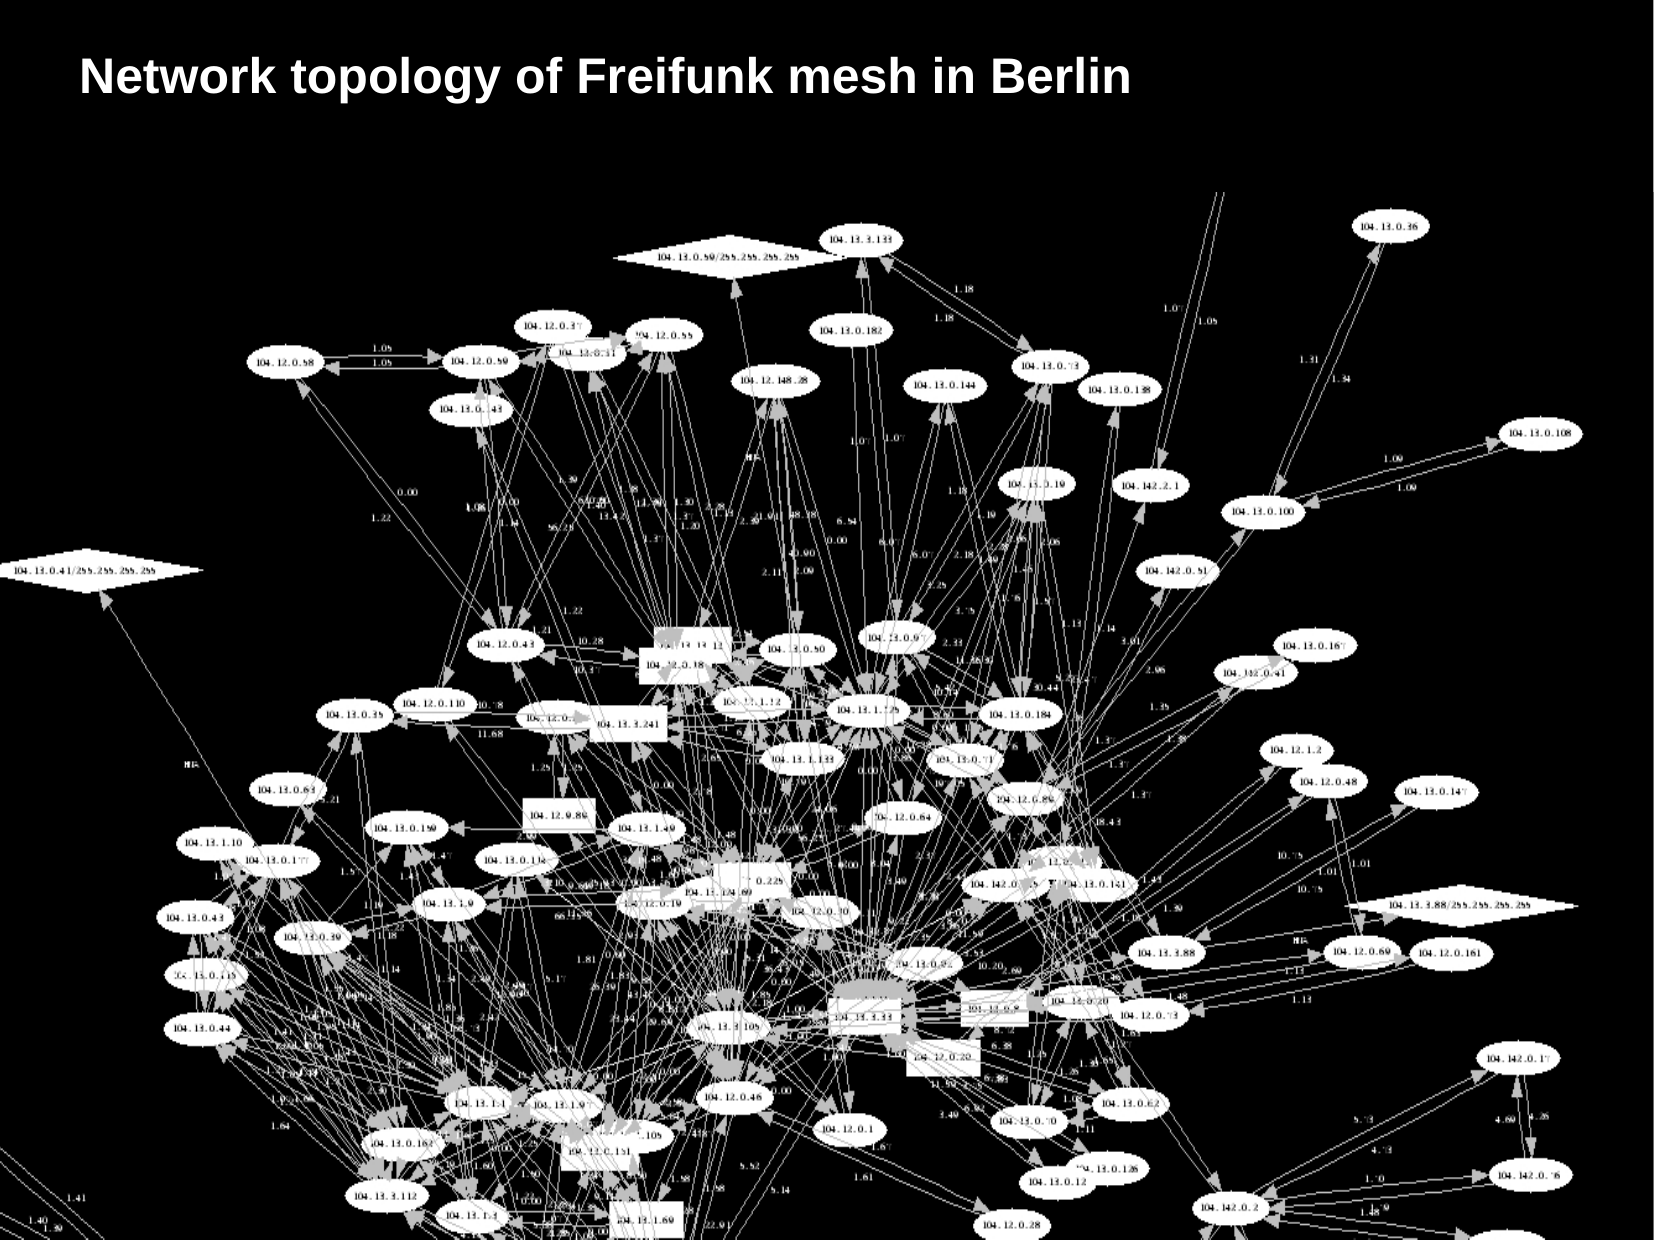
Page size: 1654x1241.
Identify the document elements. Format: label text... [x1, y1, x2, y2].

picture [0, 192, 1654, 1241]
title Network topology of Freifunk mesh in Berlin [79, 24, 1568, 192]
